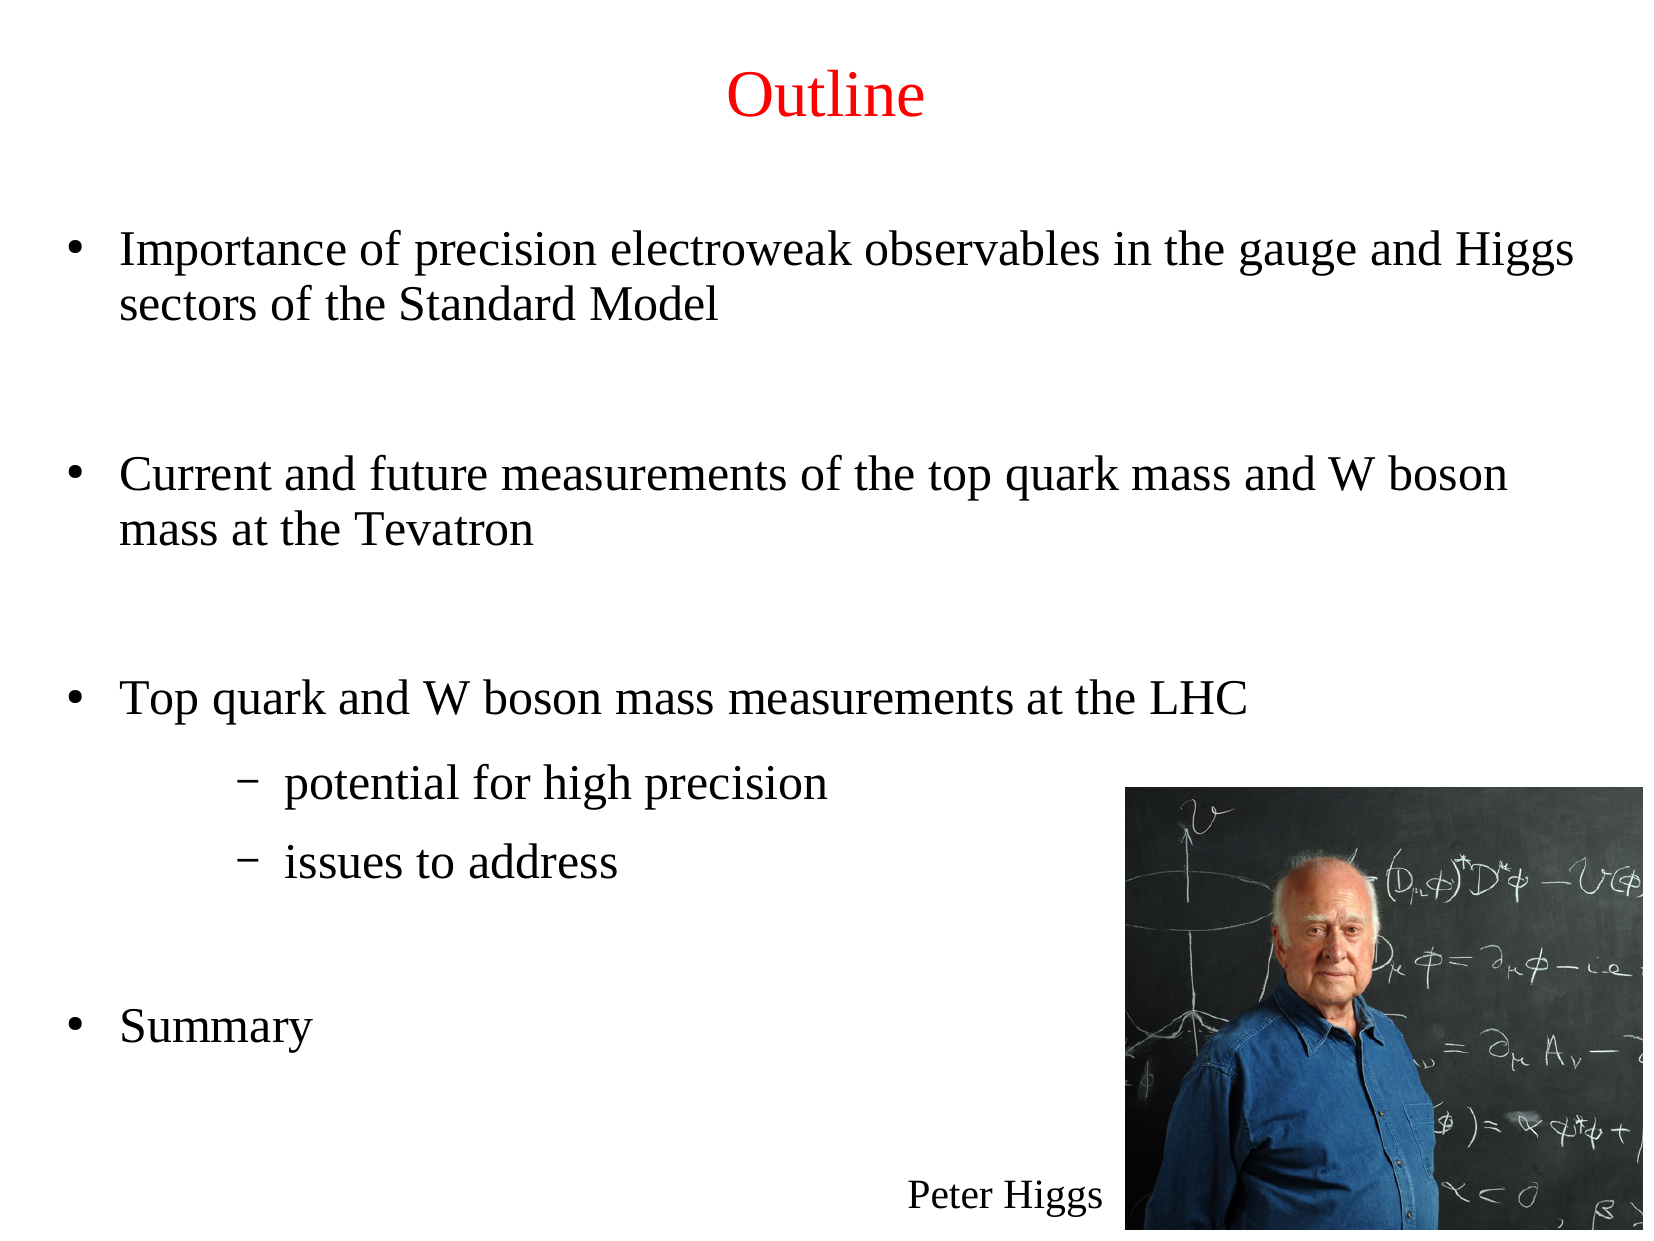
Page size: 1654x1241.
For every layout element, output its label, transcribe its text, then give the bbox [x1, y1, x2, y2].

list Importance of precision electroweak observables in the gauge and Higgs sectors of the Standard Model Current and future measurements of the top quark mass and W boson mass at the Tevatron Top quark and W boson mass measurements at the LHC potential for high precision issues to address Summary [48, 220, 1582, 1139]
text_box Peter Higgs [907, 1170, 1104, 1218]
title Outline [128, 0, 1541, 190]
picture [1125, 787, 1643, 1230]
